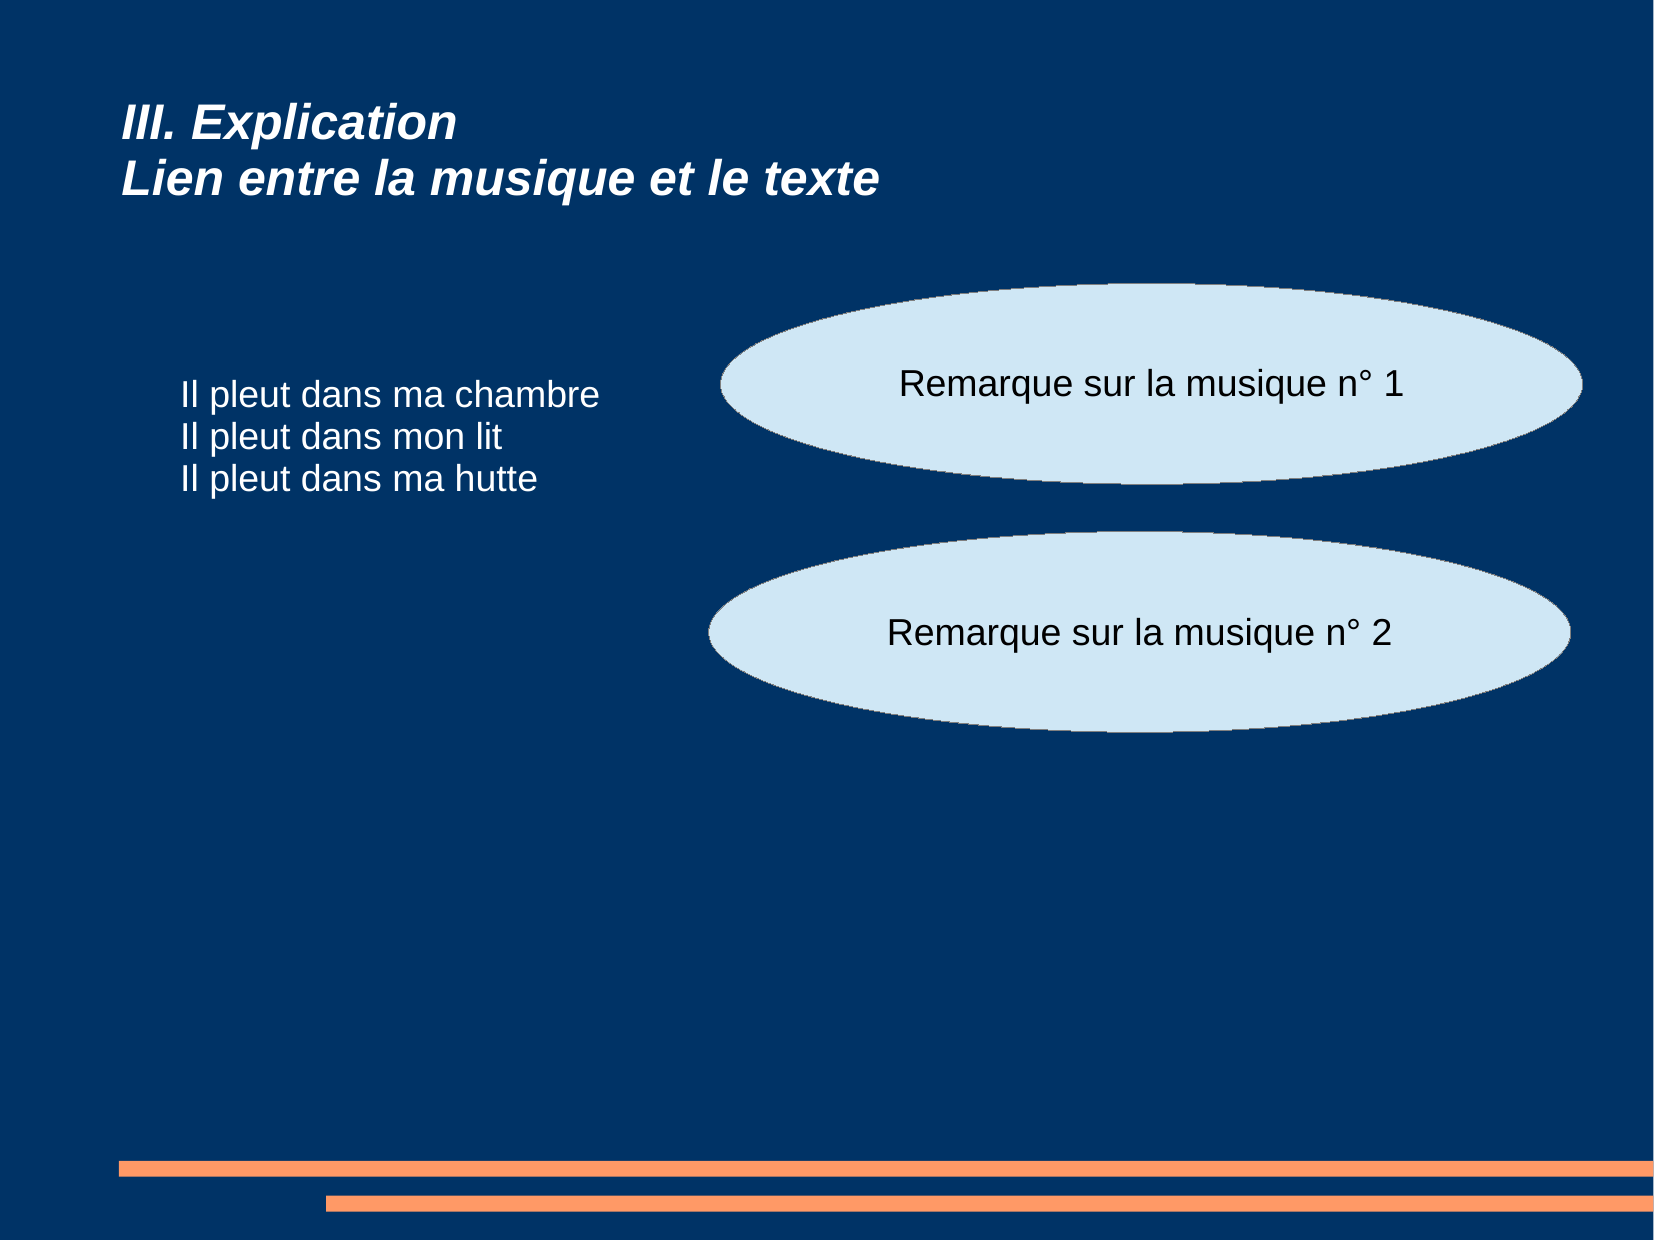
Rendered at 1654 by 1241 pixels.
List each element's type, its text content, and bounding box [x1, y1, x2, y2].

text_box Remarque sur la musique n° 2 [708, 531, 1571, 733]
text_box Il pleut dans ma chambre Il pleut dans mon lit Il pleut dans ma hutte [165, 366, 1091, 684]
title III. Explication Lien entre la musique et le texte [121, 46, 1534, 254]
text_box Remarque sur la musique n° 1 [720, 283, 1583, 485]
